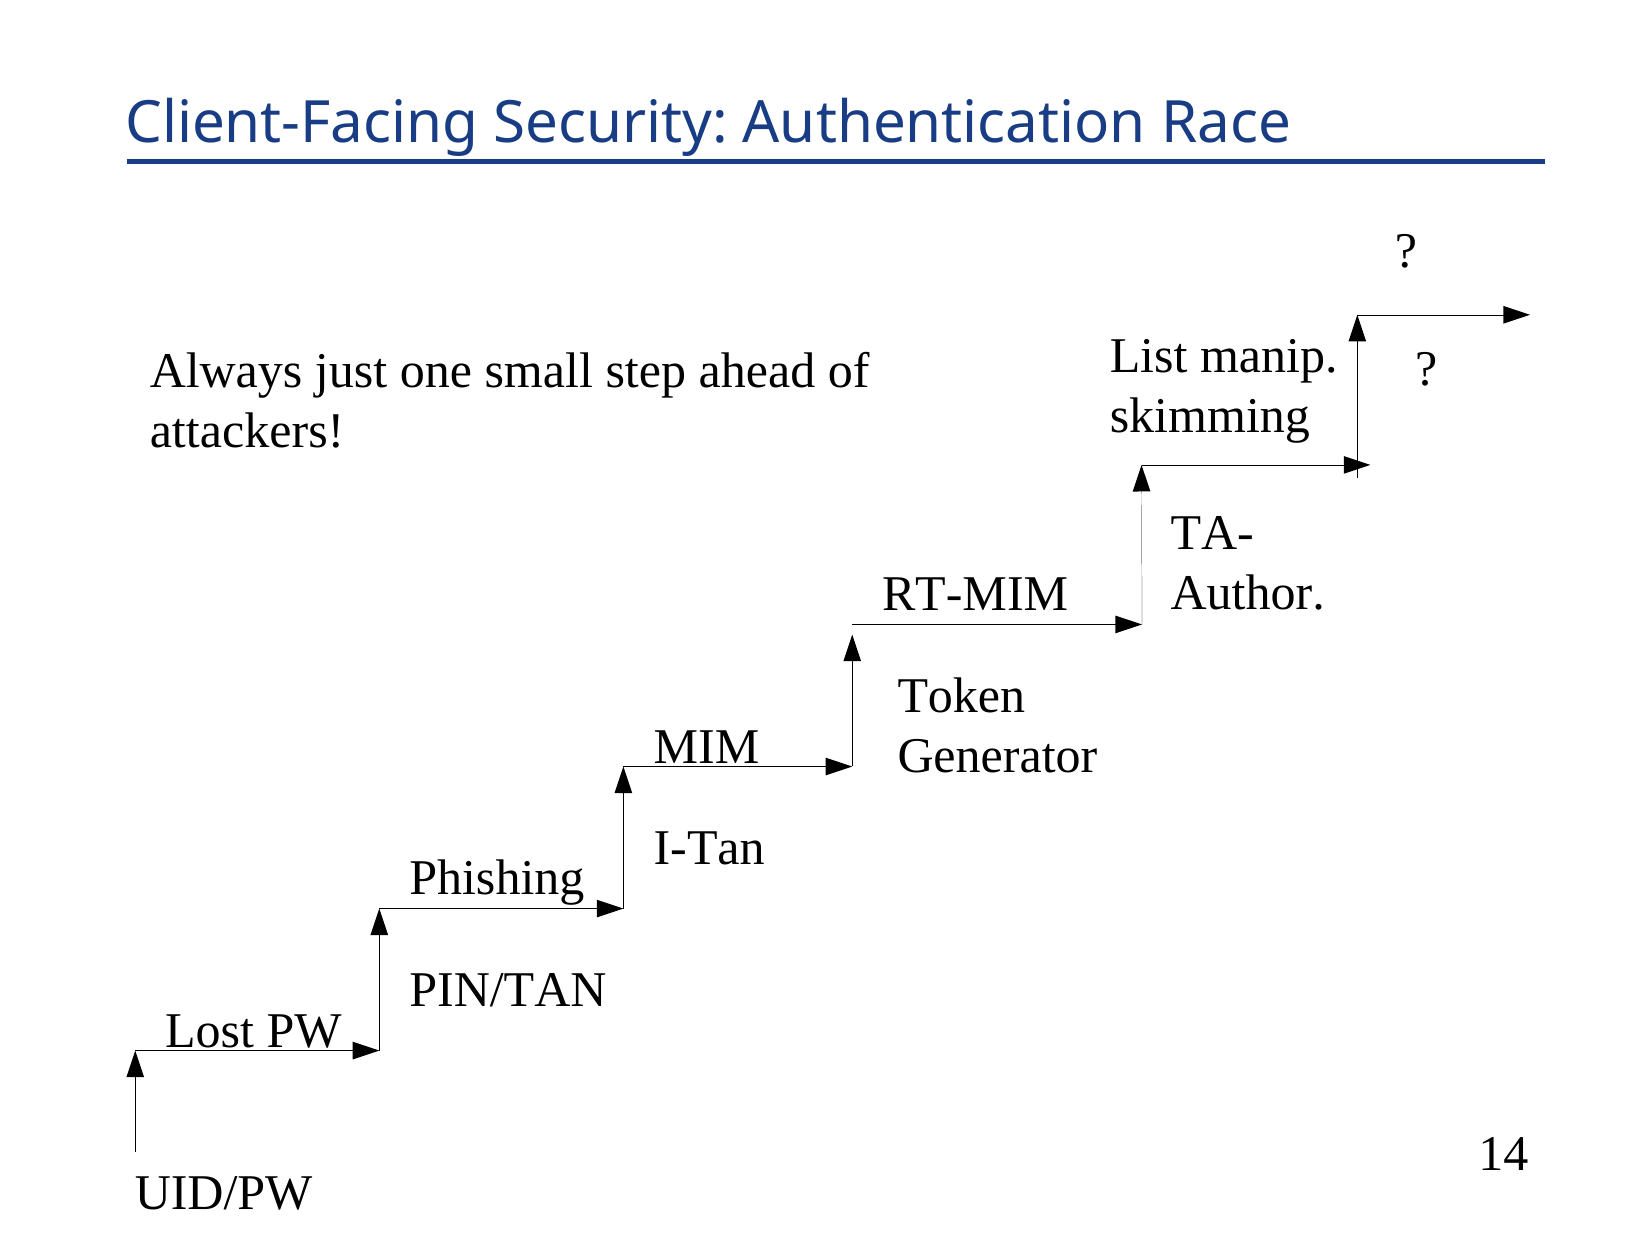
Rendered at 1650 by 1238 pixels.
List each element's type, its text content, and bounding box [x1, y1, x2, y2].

text_box Phishing [394, 909, 596, 913]
text_box Phishing [614, 837, 629, 913]
text_box Always just one small step ahead of attackers! [135, 330, 976, 466]
title Client-Facing Security: Authentication Race [125, 0, 1546, 155]
text_box Phishing [394, 837, 623, 908]
text_box ? [1380, 210, 1501, 285]
text_box List manip. skimming [1095, 315, 1353, 451]
text_box Token Generator [882, 655, 1143, 798]
text_box ? [1400, 328, 1473, 404]
text_box TA-Author. [1155, 492, 1401, 628]
text_box Lost PW [150, 989, 426, 1065]
text_box RT-MIM [867, 553, 1097, 653]
text_box I-Tan [638, 807, 853, 882]
text_box UID/PW [120, 1152, 456, 1227]
text_box MIM [638, 705, 853, 781]
text_box PIN/TAN [394, 949, 670, 1025]
